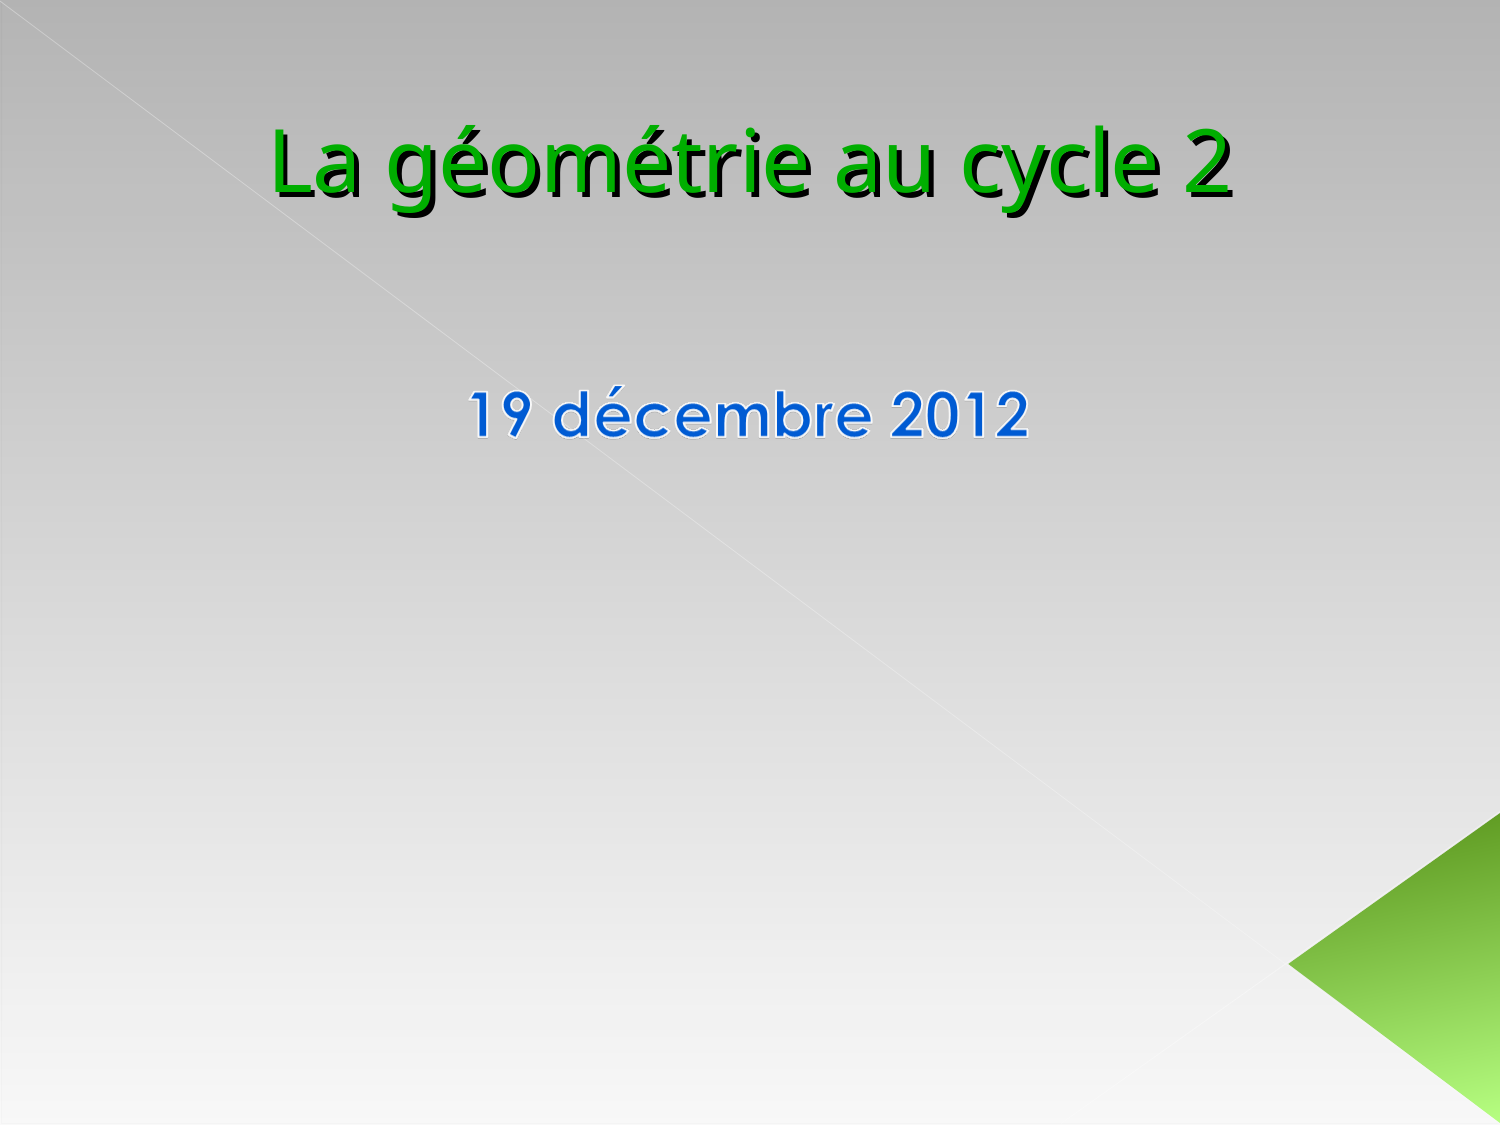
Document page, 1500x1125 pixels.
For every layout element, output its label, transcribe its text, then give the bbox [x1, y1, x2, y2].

title La géométrie au cycle 2 [75, 51, 1426, 267]
text_box [89, 355, 1411, 658]
